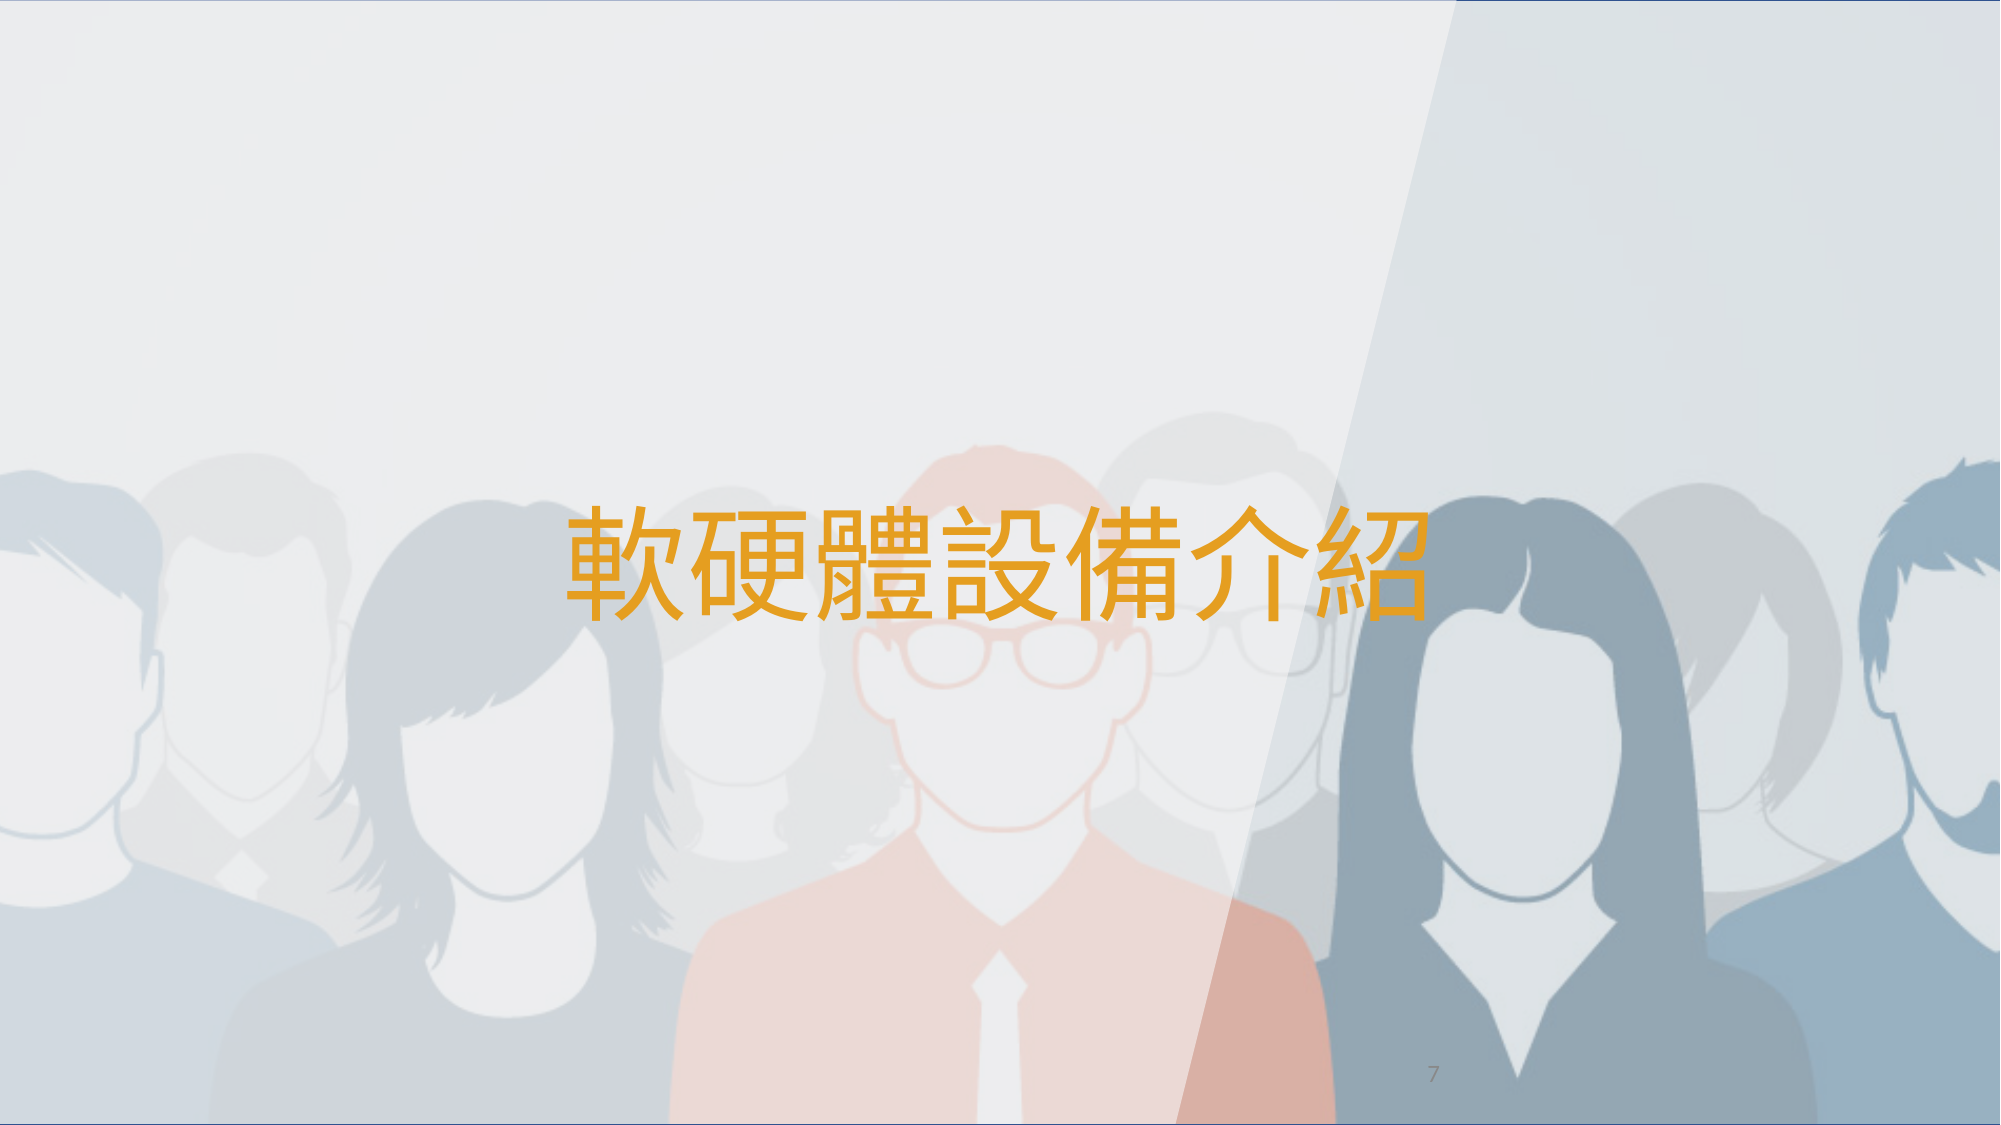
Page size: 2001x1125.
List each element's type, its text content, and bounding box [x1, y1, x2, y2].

text_box 軟硬體設備介紹 [468, 479, 1532, 646]
text_box 7 [1412, 1042, 1863, 1103]
text_box [0, 0, 2000, 1125]
